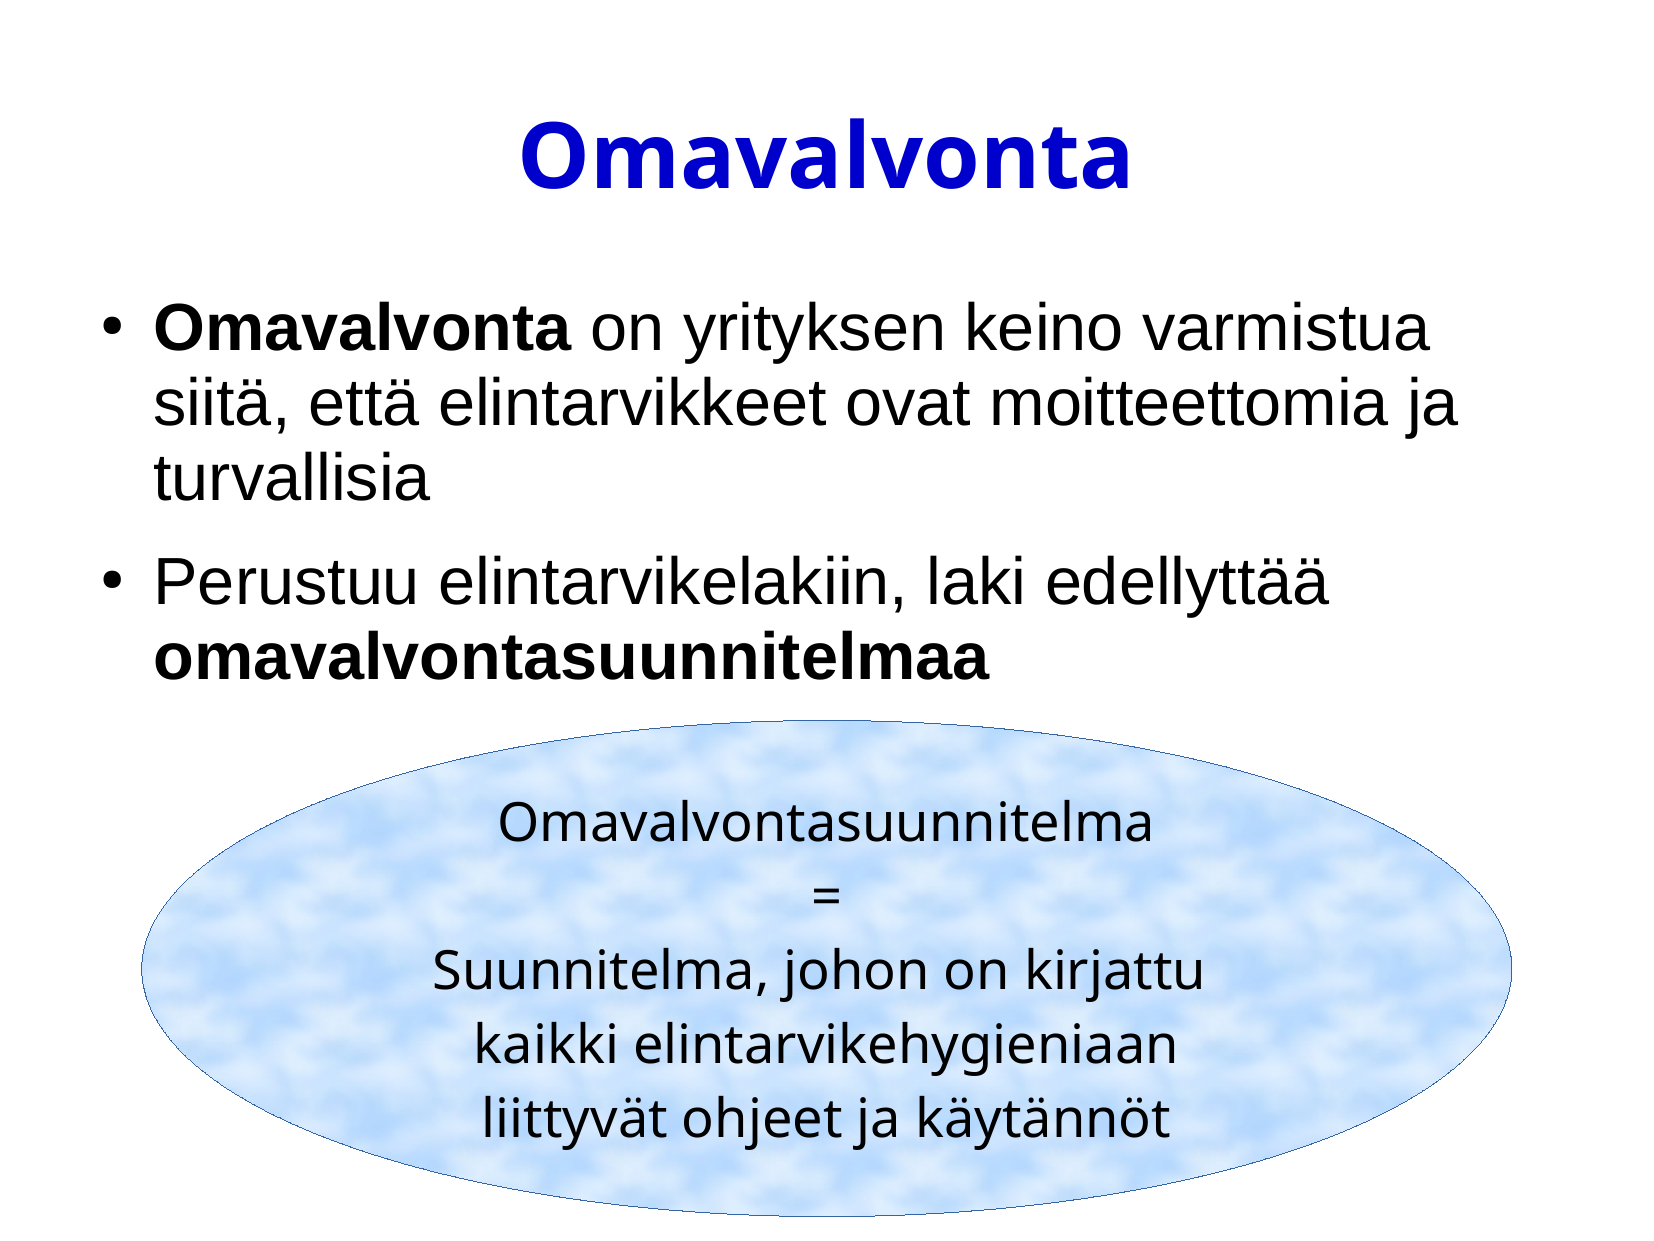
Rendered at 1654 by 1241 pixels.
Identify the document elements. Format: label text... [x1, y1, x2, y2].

text_box Omavalvontasuunnitelma = Suunnitelma, johon on kirjattu kaikki elintarvikehygieniaan liittyvät ohjeet ja käytännöt [141, 720, 1512, 1217]
title Omavalvonta [82, 49, 1571, 257]
list Omavalvonta on yrityksen keino varmistua siitä, että elintarvikkeet ovat moitteettomia ja turvallisia Perustuu elintarvikelakiin, laki edellyttää omavalvontasuunnitelmaa [82, 290, 1571, 1010]
